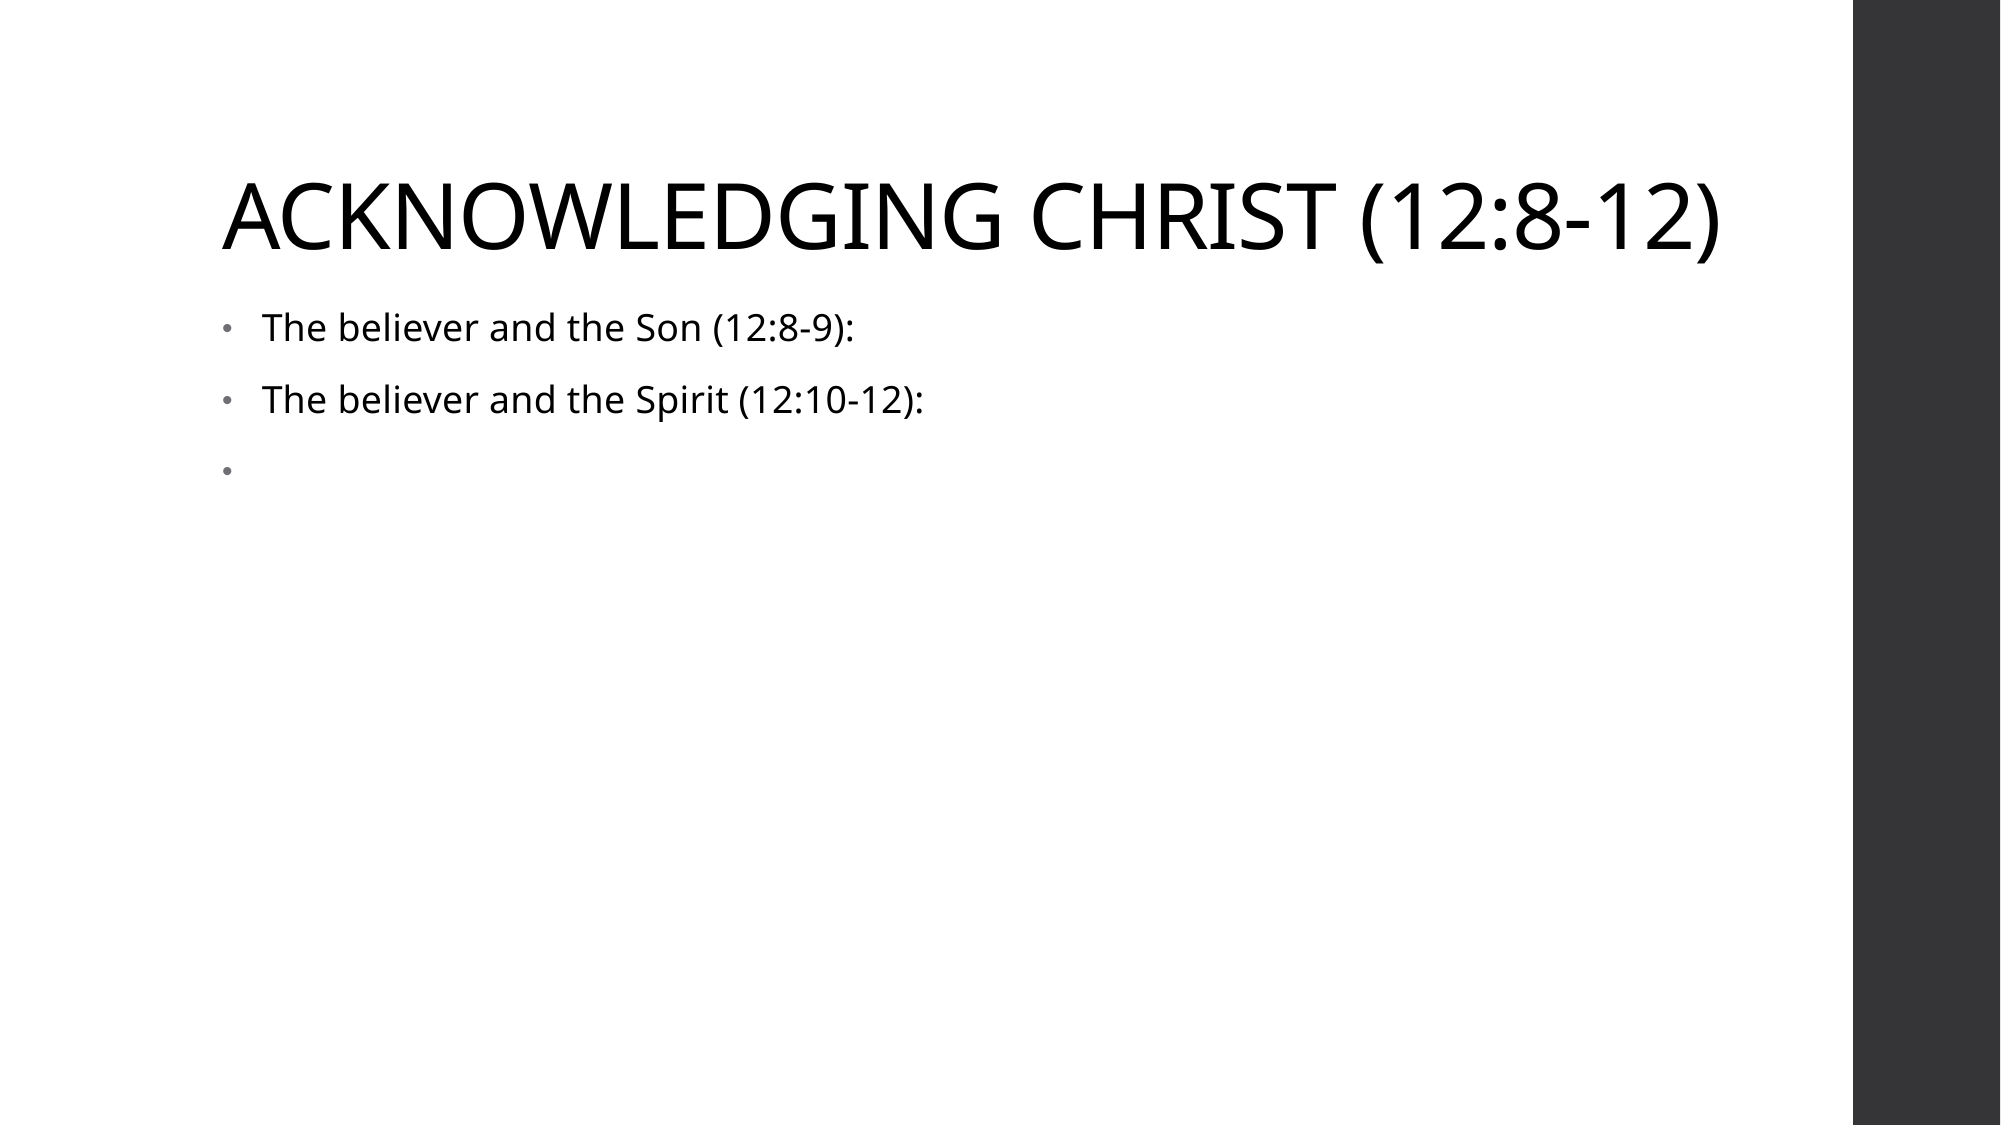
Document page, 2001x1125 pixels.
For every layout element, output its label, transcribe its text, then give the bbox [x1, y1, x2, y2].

title ACKNOWLEDGING CHRIST (12:8-12) [206, 60, 1797, 278]
list The believer and the Son (12:8-9): The believer and the Spirit (12:10-12): [206, 299, 1617, 1014]
